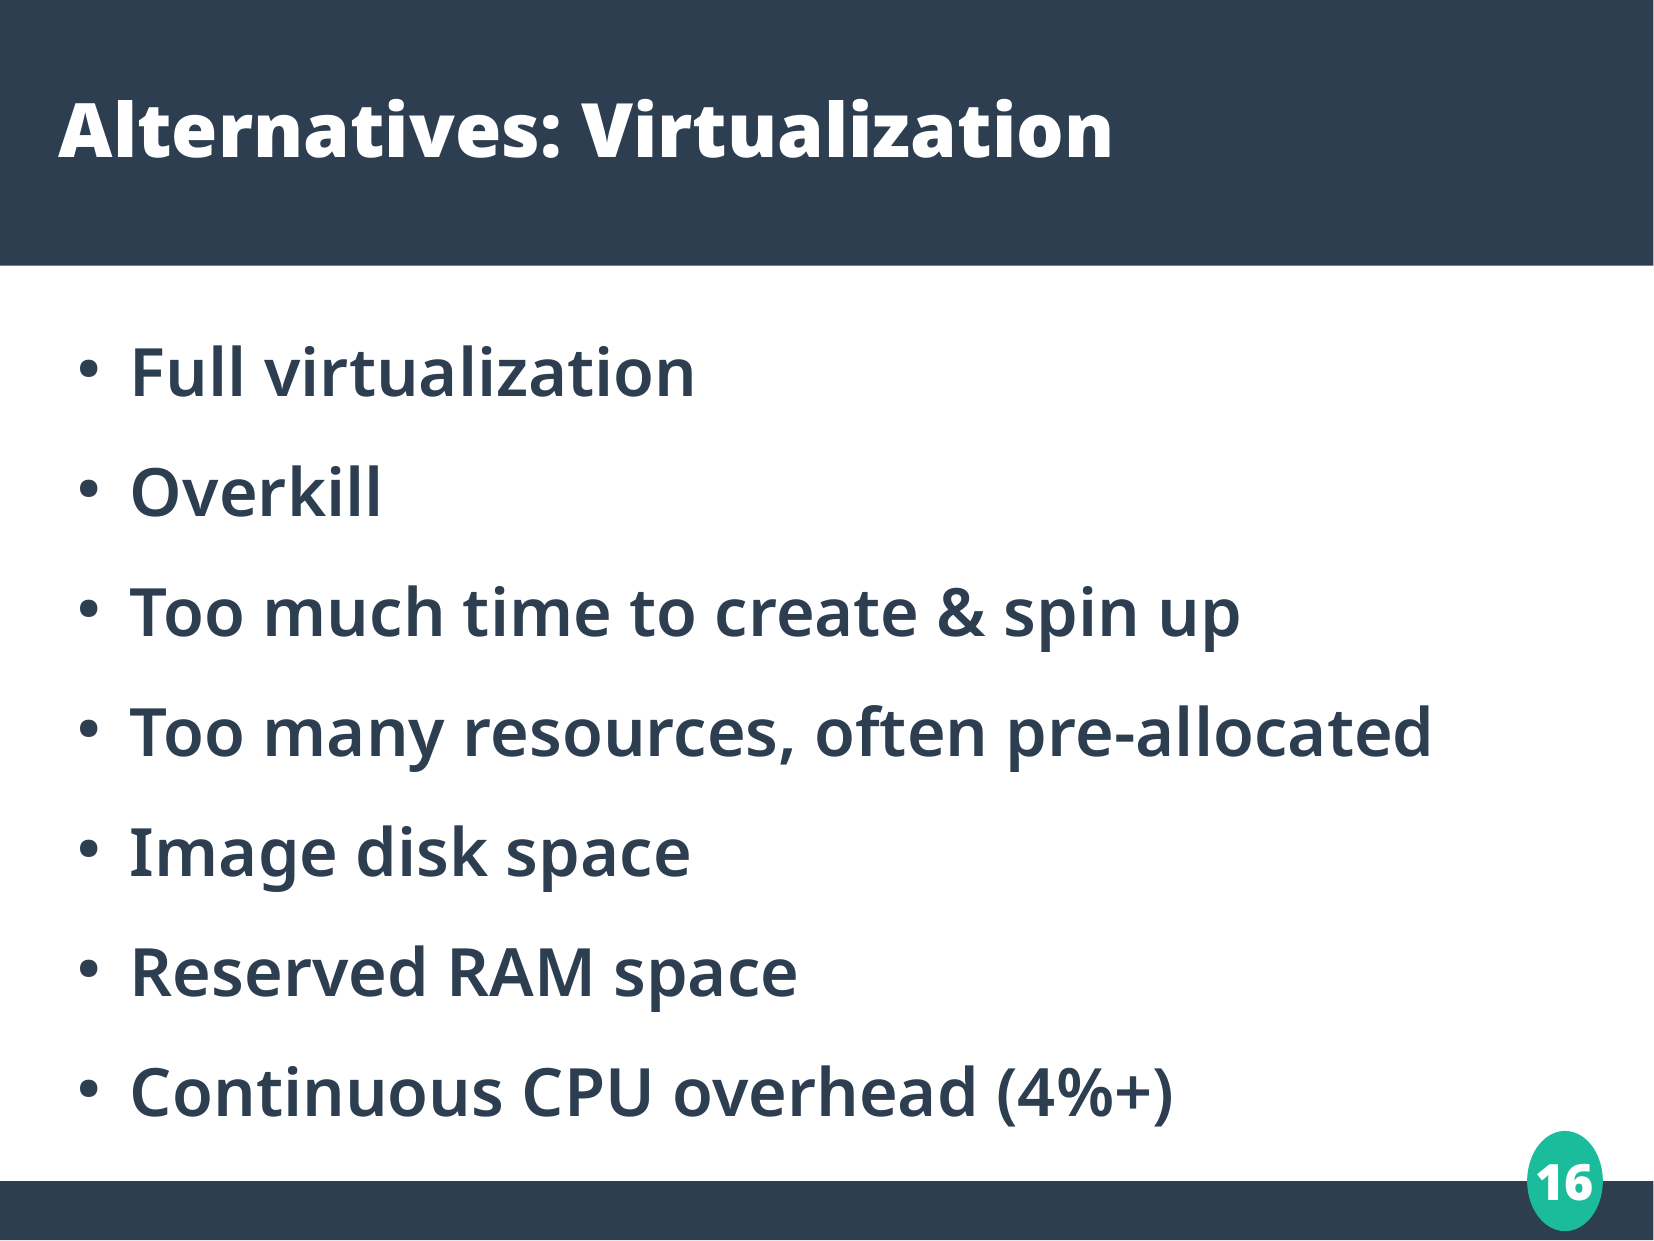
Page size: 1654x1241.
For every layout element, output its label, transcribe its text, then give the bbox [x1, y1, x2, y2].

title Alternatives: Virtualization [59, 49, 1595, 207]
list Full virtualization Overkill Too much time to create & spin up Too many resources, often pre-allocated Image disk space Reserved RAM space Continuous CPU overhead (4%+) [59, 324, 1595, 1152]
